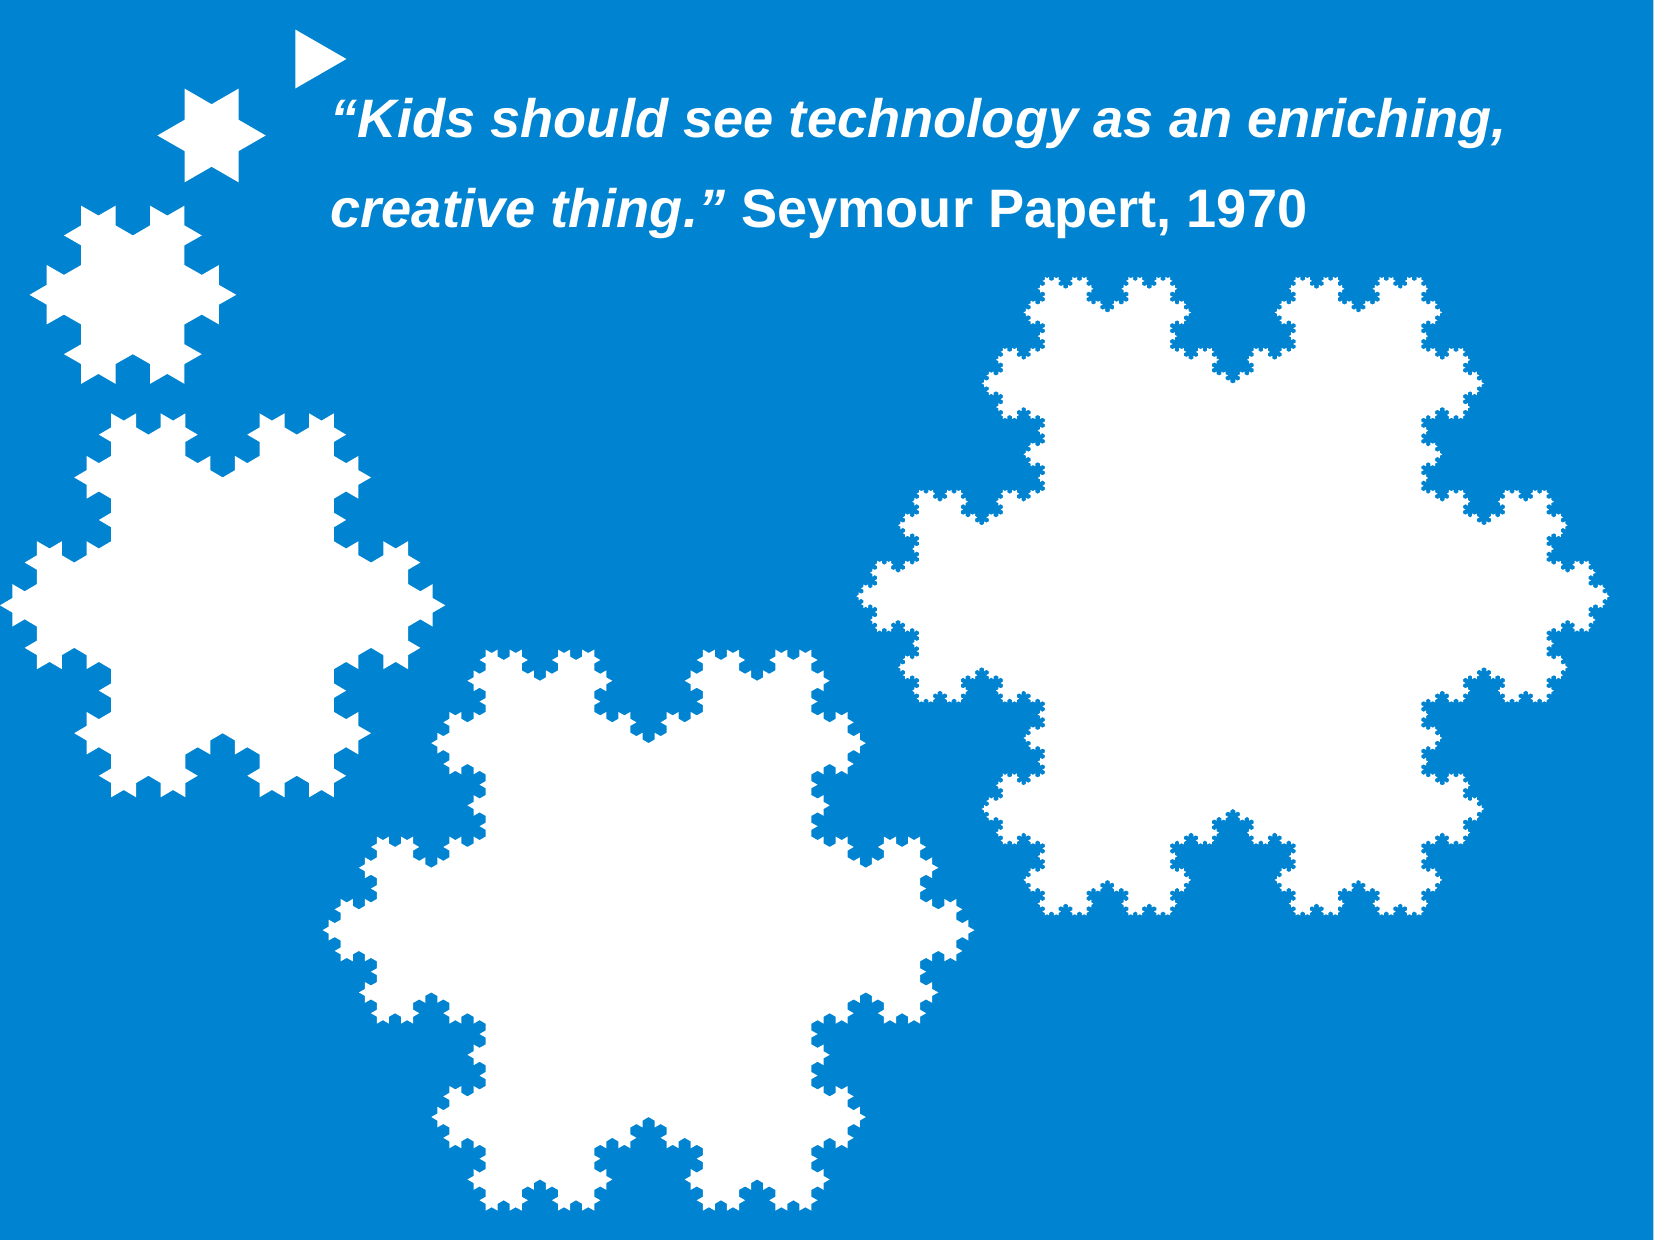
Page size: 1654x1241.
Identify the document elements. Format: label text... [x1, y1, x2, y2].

text_box [1153, 908, 1173, 916]
text_box [1377, 908, 1396, 916]
text_box [295, 29, 347, 89]
text_box [0, 413, 330, 798]
text_box [1042, 908, 1061, 916]
text_box [1070, 908, 1089, 916]
text_box [322, 908, 975, 1211]
list “Kids should see technology as an enriching, creative thing.” Seymour Papert, 1970 [330, 88, 1654, 908]
text_box [29, 205, 237, 384]
text_box [1293, 908, 1313, 916]
text_box [1321, 908, 1340, 916]
text_box [1404, 908, 1424, 916]
text_box [157, 88, 266, 183]
text_box [1126, 908, 1145, 916]
